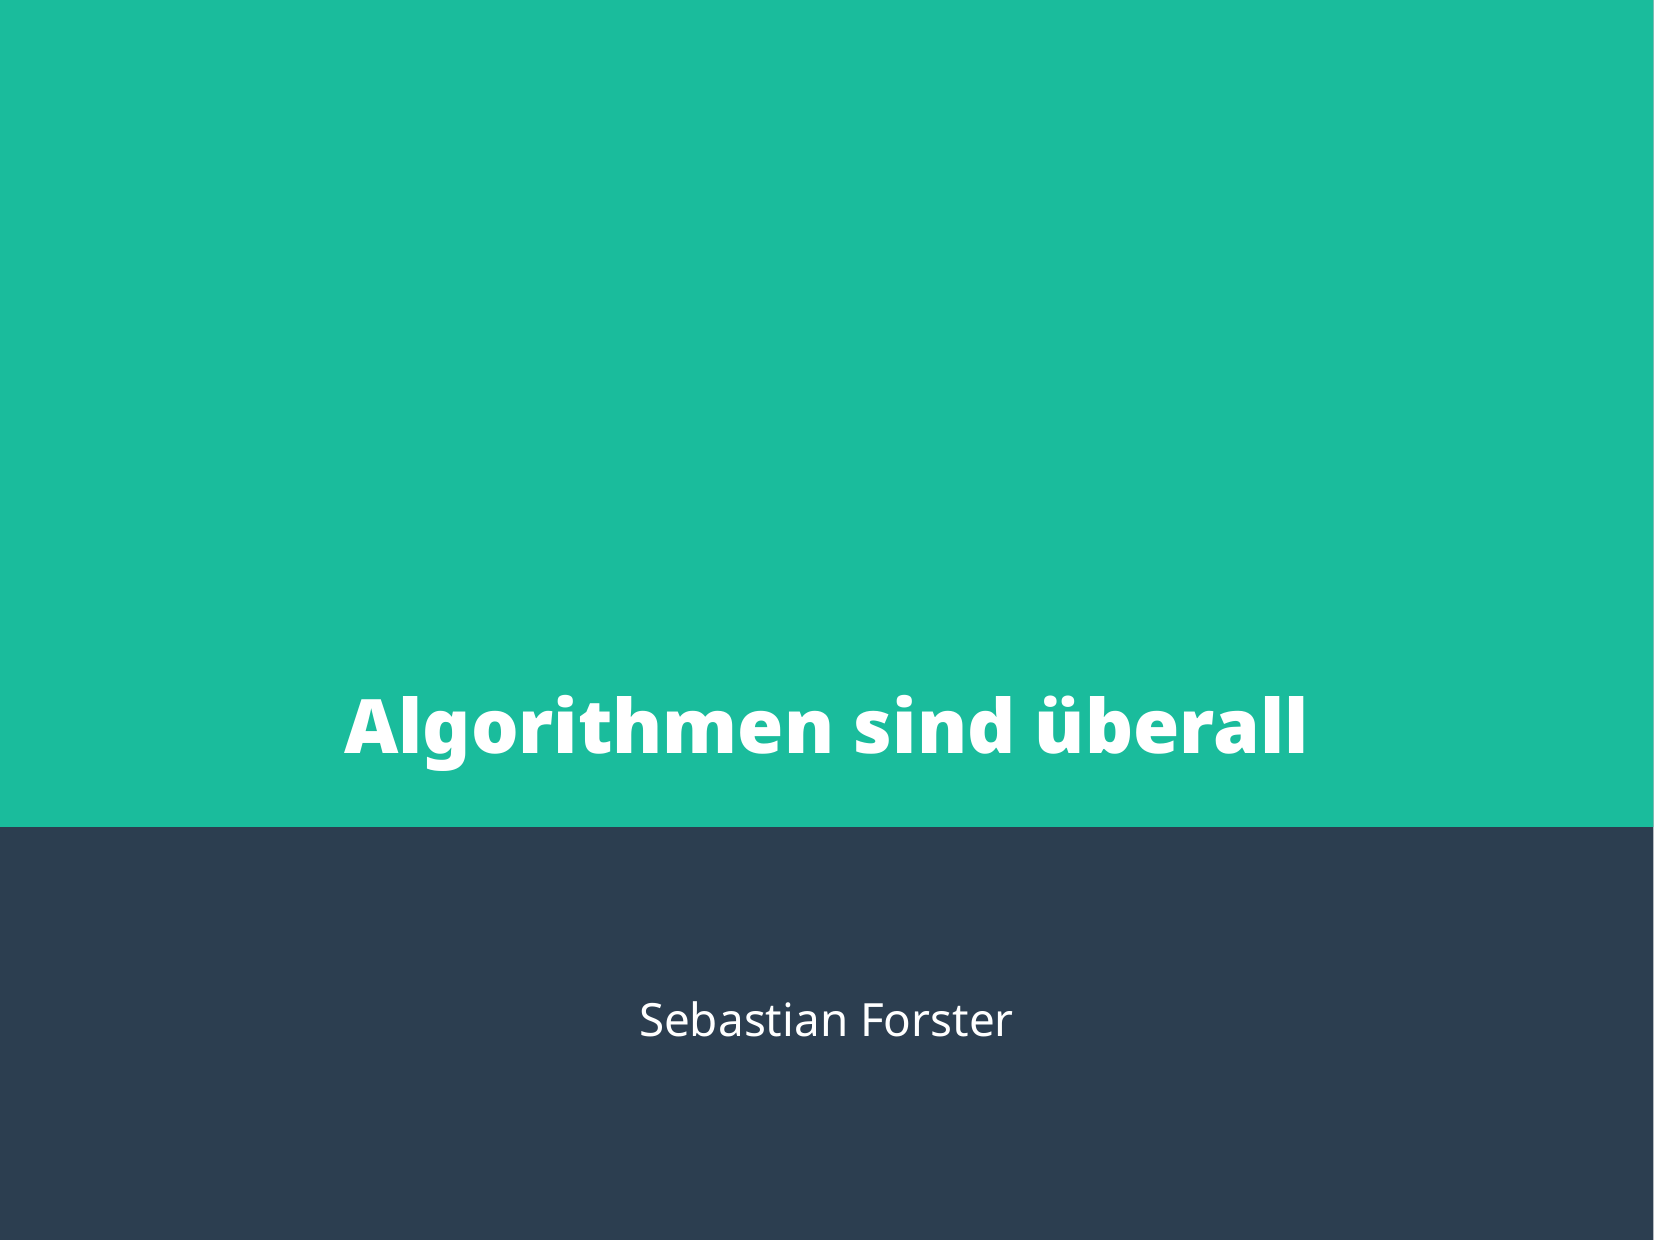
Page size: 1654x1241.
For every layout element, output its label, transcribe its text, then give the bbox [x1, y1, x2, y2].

title Algorithmen sind überall [59, 620, 1595, 778]
subtitle Sebastian Forster [59, 856, 1595, 1182]
